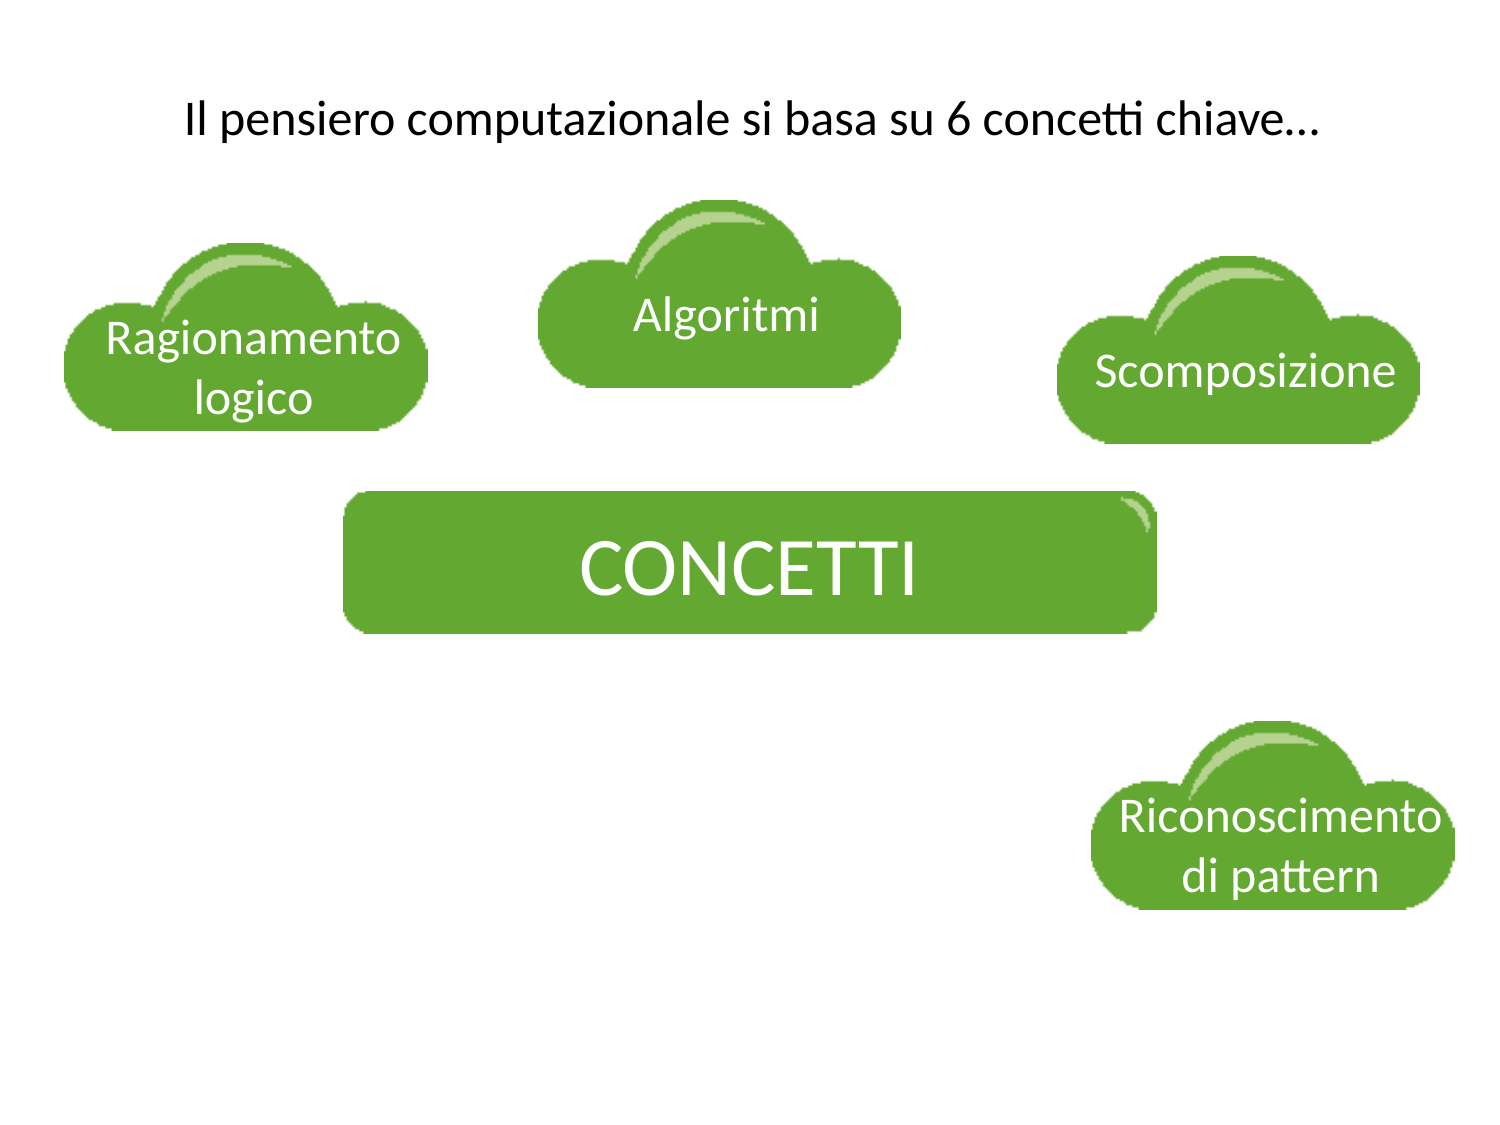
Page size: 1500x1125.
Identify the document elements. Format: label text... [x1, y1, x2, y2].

text_box Scomposizione [1079, 329, 1412, 405]
picture [1057, 256, 1420, 444]
picture [64, 243, 428, 431]
text_box Ragionamento logico [90, 296, 417, 432]
list Il pensiero computazionale si basa su 6 concetti chiave… [76, 78, 1427, 190]
picture [538, 200, 901, 388]
picture [343, 491, 1157, 634]
picture [1091, 721, 1455, 910]
text_box Algoritmi [618, 274, 836, 349]
text_box Riconoscimento di pattern [1103, 775, 1458, 910]
text_box CONCETTI [564, 504, 936, 620]
